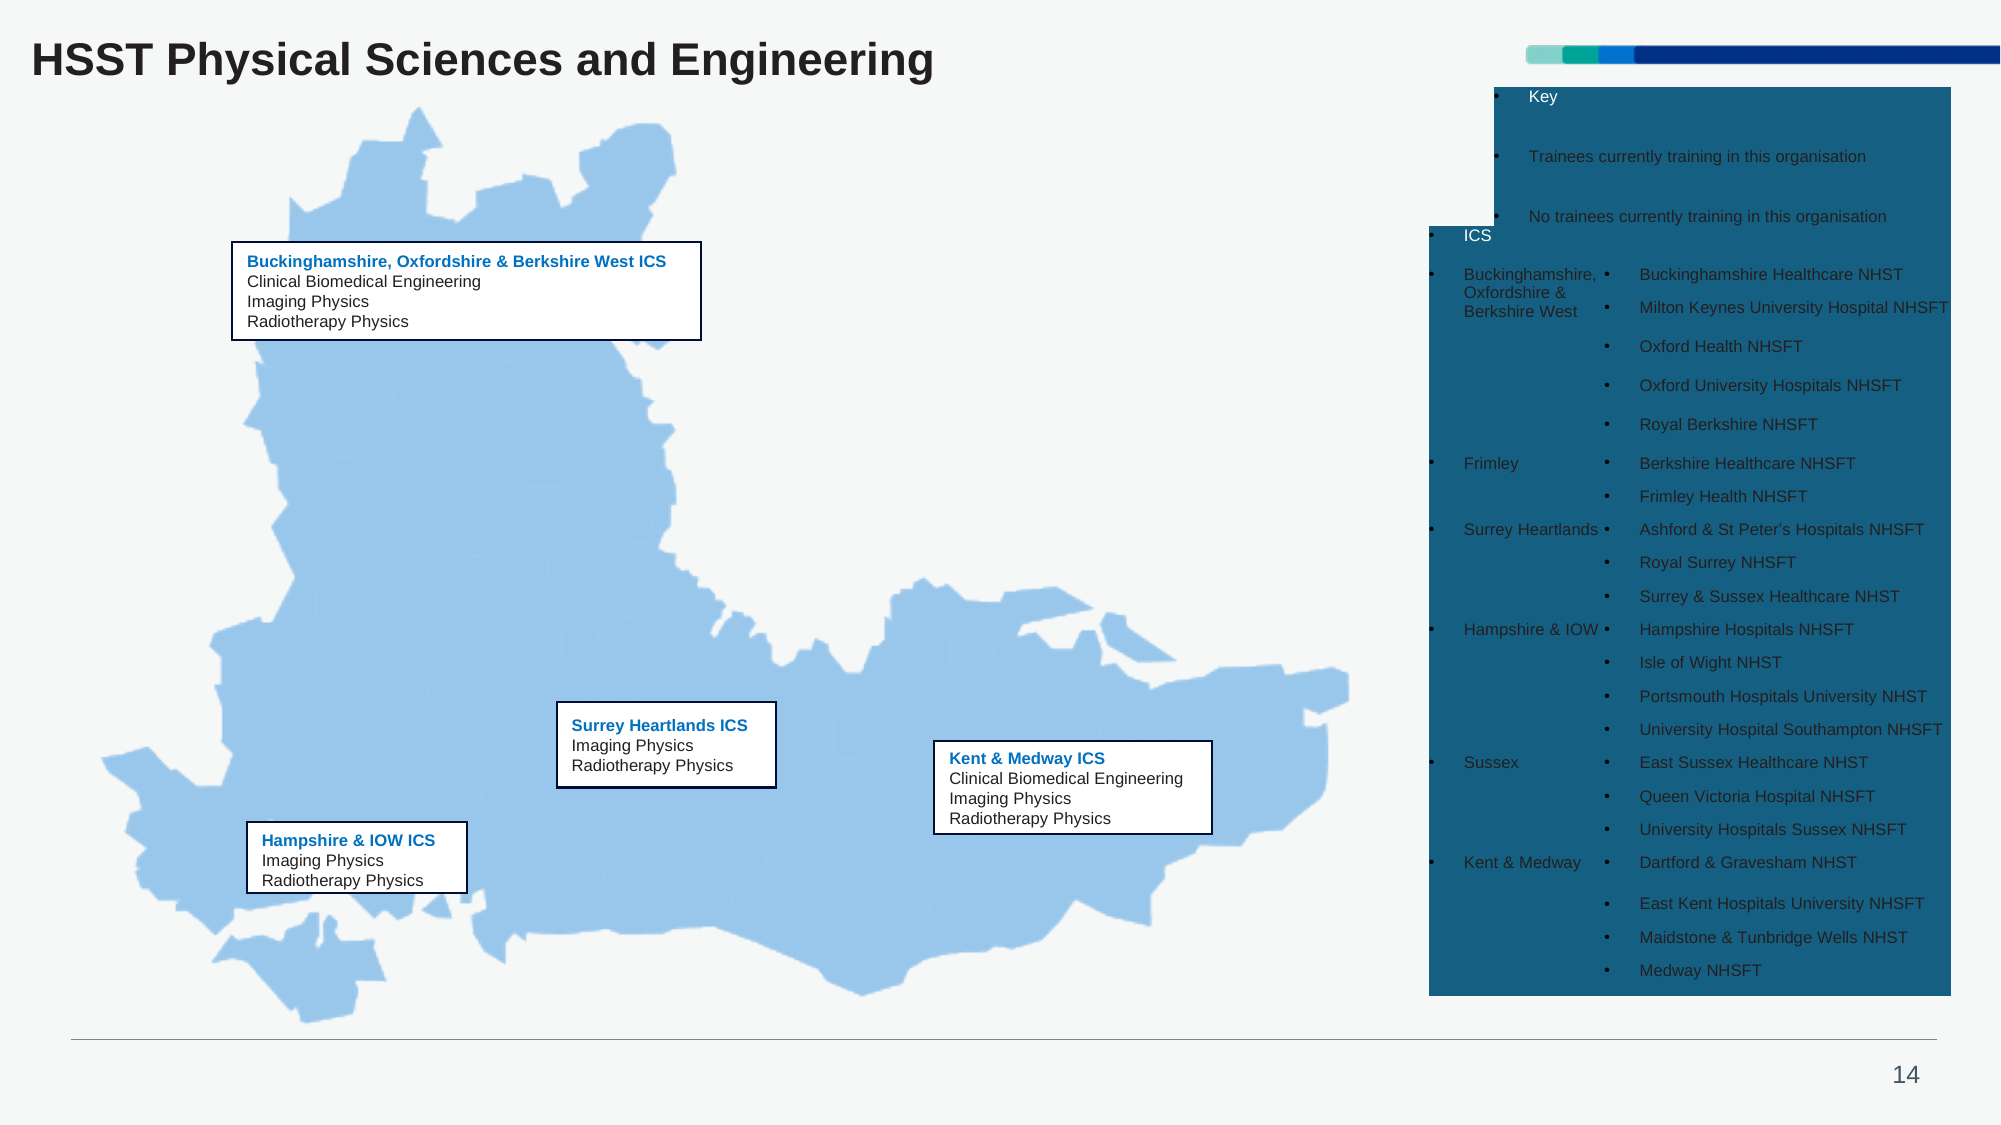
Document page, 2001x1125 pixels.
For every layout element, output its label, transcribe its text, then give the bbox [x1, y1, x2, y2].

table_cell East Sussex Healthcare NHST [1604, 754, 1951, 787]
table_cell Royal Berkshire NHSFT [1604, 415, 1951, 454]
text_box Hampshire & IOW ICS Imaging Physics Radiotherapy Physics [247, 822, 467, 893]
table_header ICS [1429, 226, 1494, 265]
table_cell Medway NHSFT [1604, 961, 1951, 996]
text_box Kent & Medway ICS Clinical Biomedical Engineering Imaging Physics Radiotherapy Physics [934, 741, 1212, 834]
table_cell Portsmouth Hospitals University NHST [1604, 687, 1951, 720]
table_cell Buckinghamshire, Oxfordshire & Berkshire West [1429, 265, 1604, 454]
table_cell University Hospitals Sussex NHSFT [1604, 820, 1951, 854]
table_cell Frimley Health NHSFT [1604, 487, 1951, 521]
table_cell Oxford Health NHSFT [1604, 337, 1951, 376]
table_cell Queen Victoria Hospital NHSFT [1604, 787, 1951, 820]
table_cell Hampshire Hospitals NHSFT [1604, 620, 1951, 654]
table_cell Sussex [1429, 754, 1604, 854]
table_cell Surrey & Sussex Healthcare NHST [1604, 587, 1951, 620]
table_cell Trainees currently training in this organisation [1494, 147, 1893, 207]
table_cell No trainees currently training in this organisation [1494, 207, 1893, 267]
table_cell Oxford University Hospitals NHSFT [1604, 376, 1951, 415]
table_cell Maidstone & Tunbridge Wells NHST [1604, 928, 1951, 961]
picture [75, 90, 1371, 1047]
table_header Key [1494, 87, 1893, 147]
table_header [1893, 87, 1951, 147]
table_cell Isle of Wight NHST [1604, 654, 1951, 687]
text_box HSST Physical Sciences and Engineering [16, 22, 1142, 93]
table_cell Buckinghamshire Healthcare NHST [1604, 267, 1951, 298]
table_cell Ashford & St Peter’s Hospitals NHSFT [1604, 521, 1951, 554]
table_cell Hampshire & IOW [1429, 620, 1604, 754]
text_box Surrey Heartlands ICS Imaging Physics Radiotherapy Physics [557, 702, 776, 788]
table_cell Berkshire Healthcare NHSFT [1604, 454, 1951, 487]
table_cell [1893, 207, 1951, 267]
table_cell Kent & Medway [1429, 854, 1604, 996]
table_cell Dartford & Gravesham NHST [1604, 854, 1951, 895]
table_cell Frimley [1429, 454, 1604, 521]
table_cell [1893, 147, 1951, 207]
table_cell Milton Keynes University Hospital NHSFT [1604, 298, 1951, 337]
table_cell Surrey Heartlands [1429, 521, 1604, 620]
table_cell University Hospital Southampton NHSFT [1604, 720, 1951, 754]
text_box Buckinghamshire, Oxfordshire & Berkshire West ICS Clinical Biomedical Engineering Imaging Physics Radiotherapy Physics [232, 242, 701, 340]
table_cell Royal Surrey NHSFT [1604, 554, 1951, 587]
table_cell East Kent Hospitals University NHSFT [1604, 895, 1951, 928]
